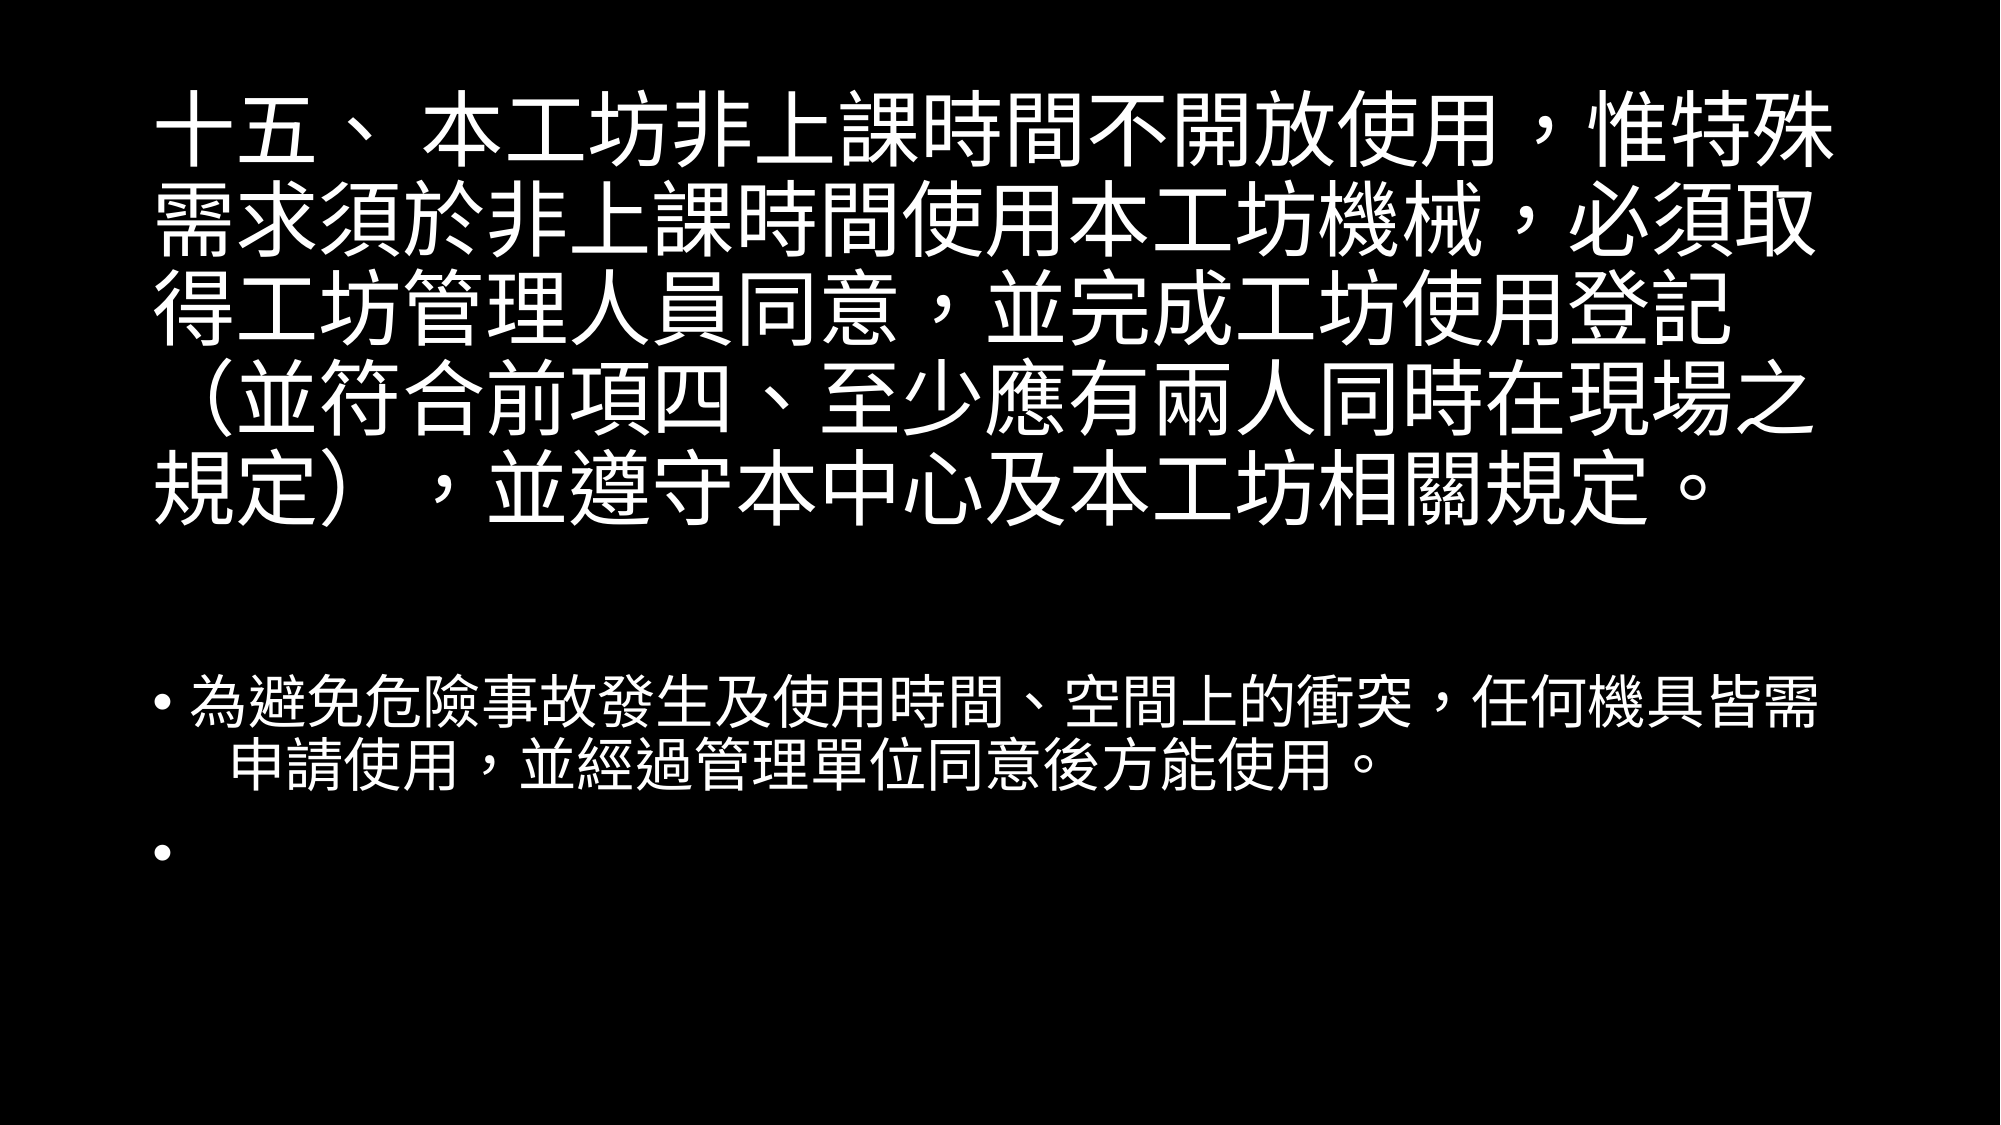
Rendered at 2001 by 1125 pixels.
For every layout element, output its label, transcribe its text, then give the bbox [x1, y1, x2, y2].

title 十五、 本工坊非上課時間不開放使用，惟特殊需求須於非上課時間使用本工坊機械，必須取得工坊管理人員同意，並完成工坊使用登記（並符合前項四、至少應有兩人同時在現場之規定），並遵守本中心及本工坊相關規定。 [137, 59, 1863, 666]
list 為避免危險事故發生及使用時間、空間上的衝突，任何機具皆需申請使用，並經過管理單位同意後方能使用。 [137, 666, 1863, 1014]
